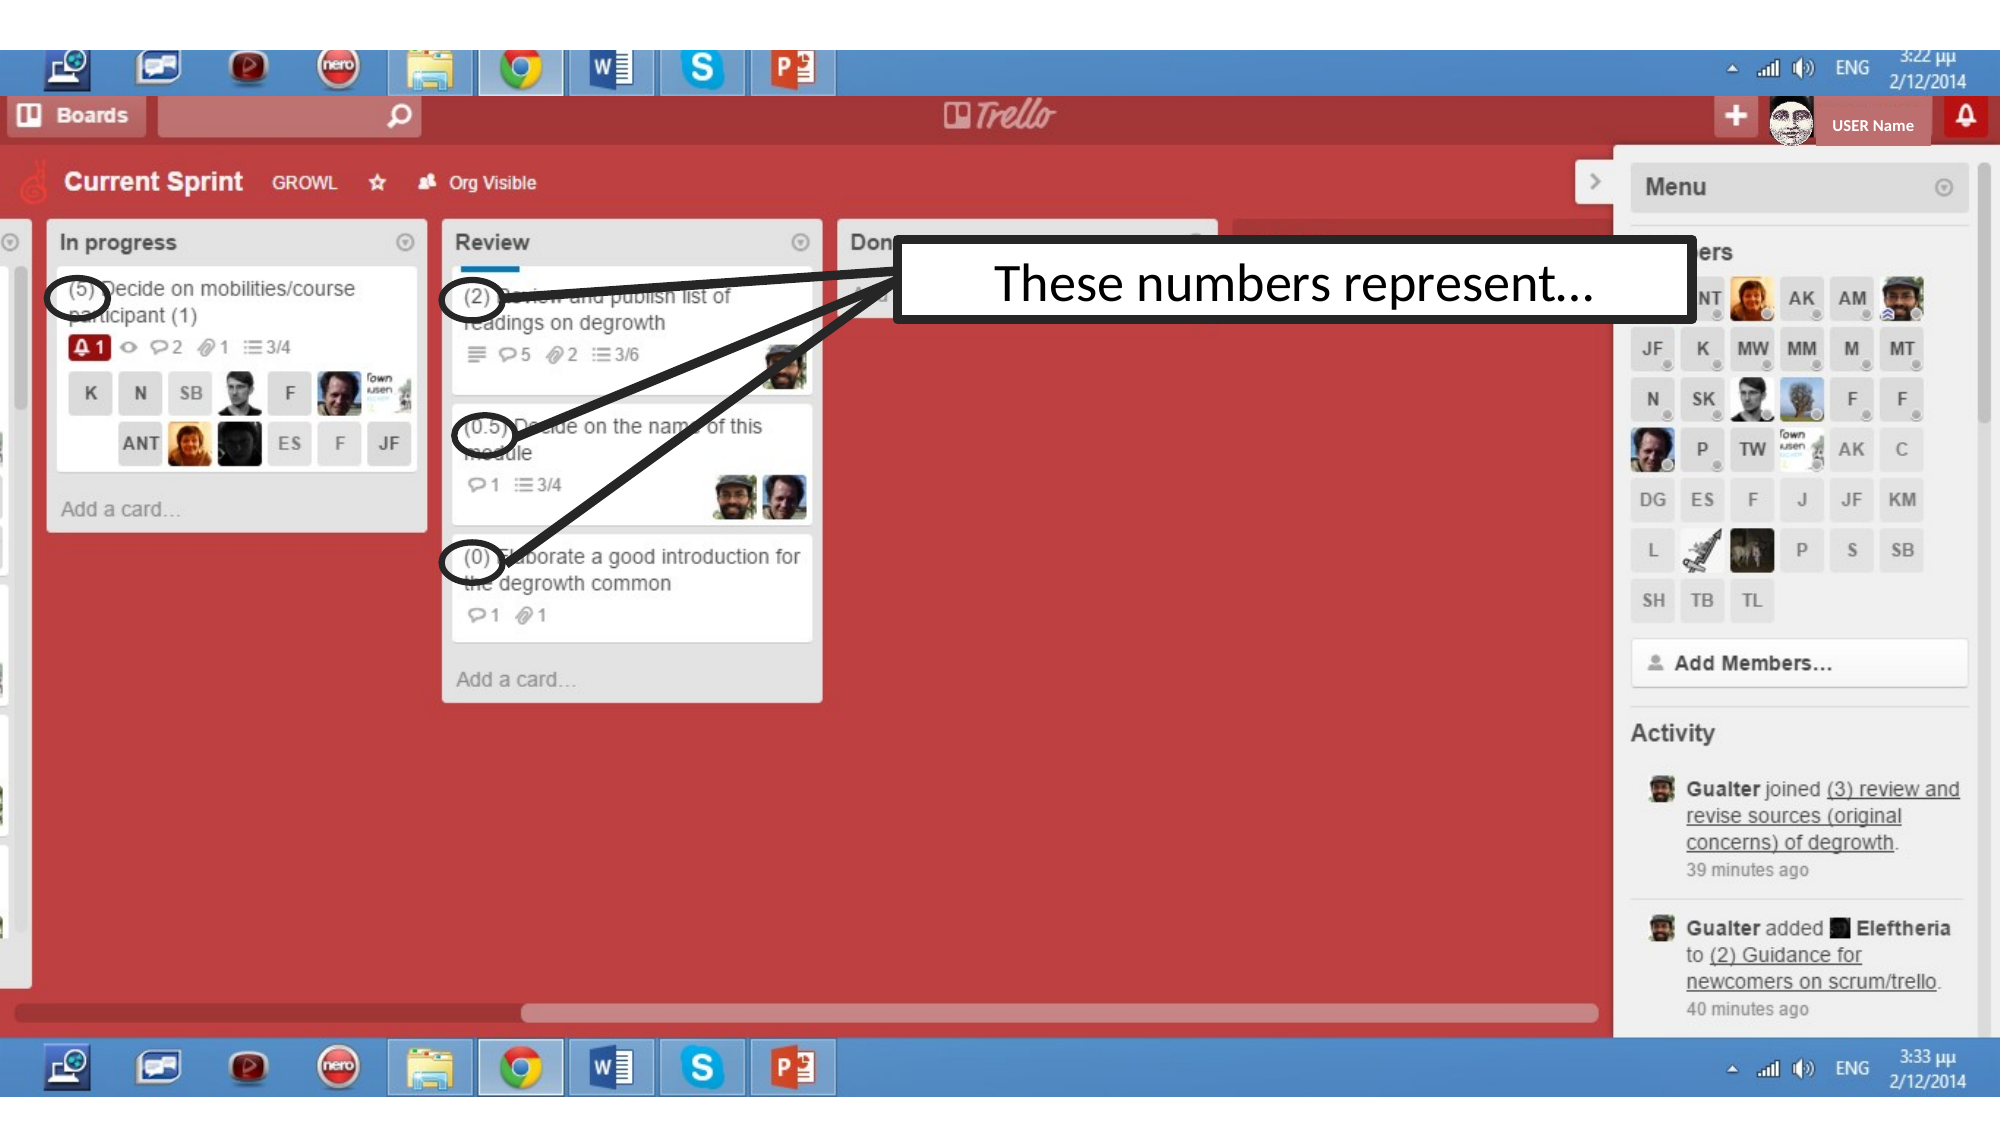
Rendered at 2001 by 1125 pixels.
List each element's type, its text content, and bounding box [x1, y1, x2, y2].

picture [692, 50, 714, 82]
picture [0, 50, 2000, 1097]
text_box USER Name [1816, 107, 1931, 146]
text_box These numbers represent… [897, 239, 1692, 320]
